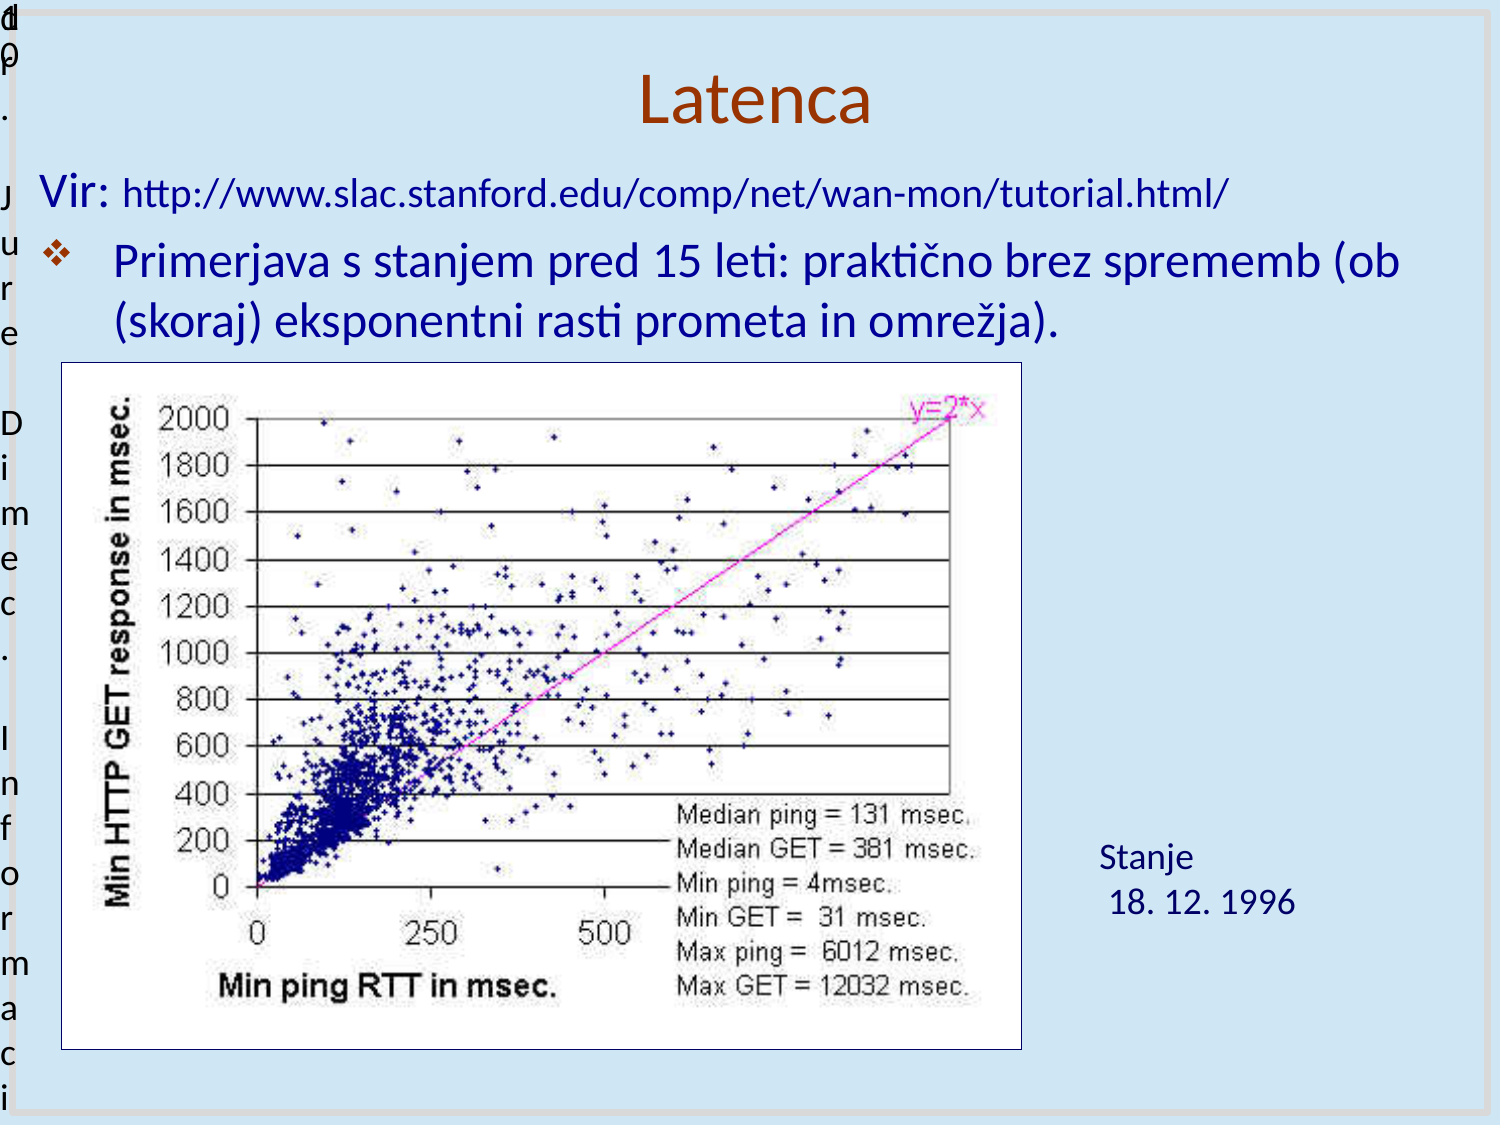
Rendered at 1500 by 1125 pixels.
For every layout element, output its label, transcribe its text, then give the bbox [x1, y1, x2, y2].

list Vir: http://www.slac.stanford.edu/comp/net/wan-mon/tutorial.html/ Primerjava s stanjem pred 15 leti: praktično brez sprememb (ob (skoraj) eksponentni rasti prometa in omrežja). [24, 149, 1475, 1125]
title Latenca [37, 37, 1475, 149]
text_box Stanje 18. 12. 1996 [1084, 824, 1311, 930]
picture [61, 362, 1022, 1050]
